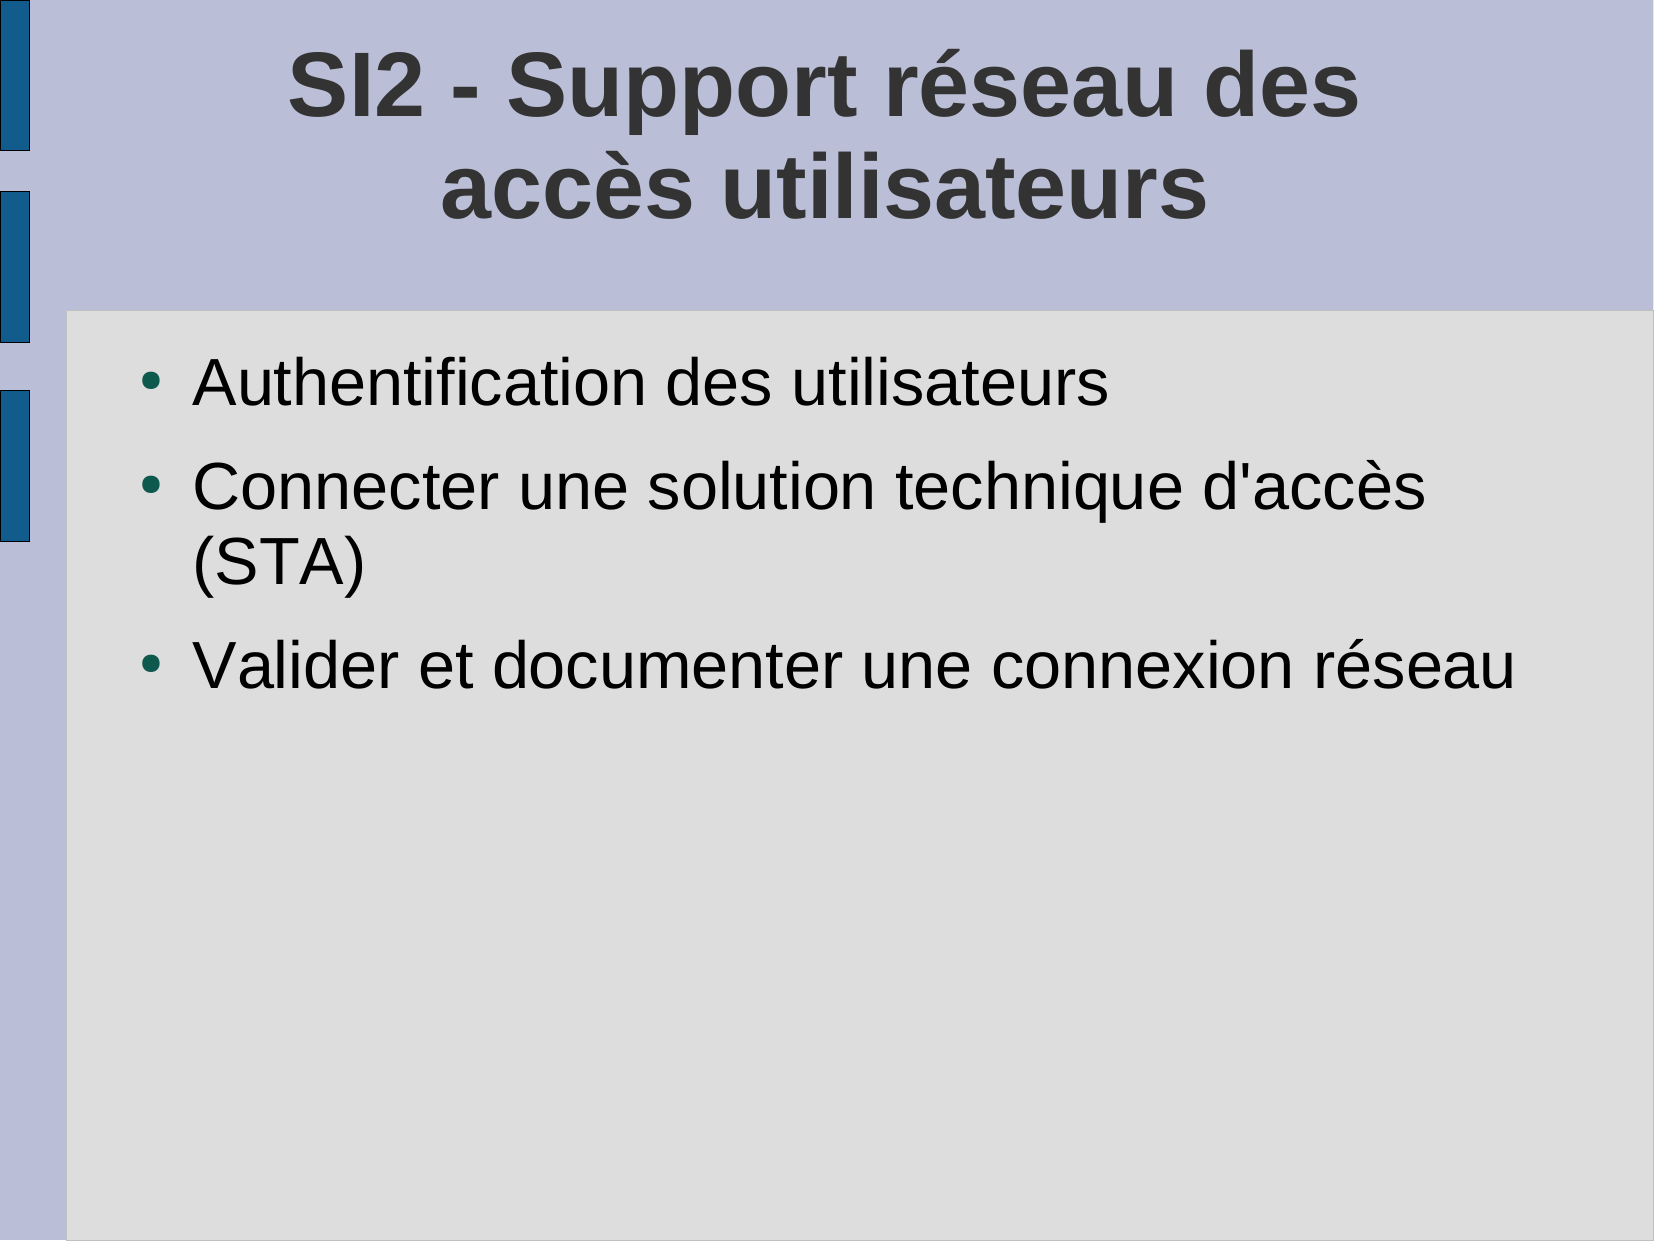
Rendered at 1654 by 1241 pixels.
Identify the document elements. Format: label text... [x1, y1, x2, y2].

list Authentification des utilisateurs Connecter une solution technique d'accès (STA) Valider et documenter une connexion réseau [121, 344, 1534, 1241]
